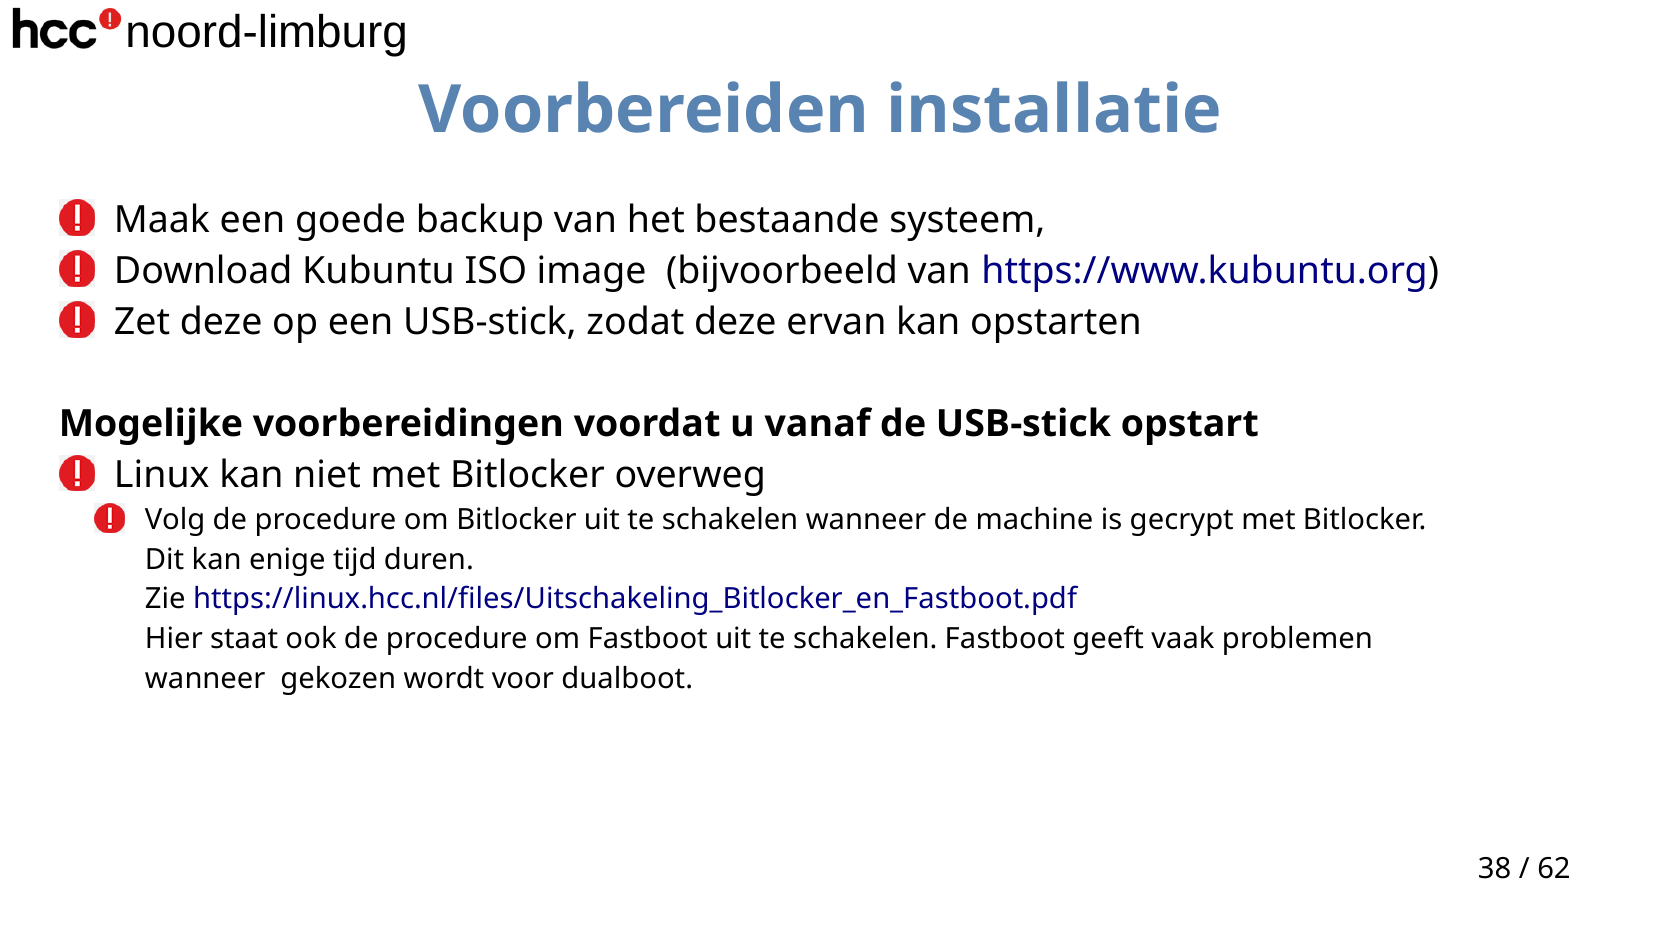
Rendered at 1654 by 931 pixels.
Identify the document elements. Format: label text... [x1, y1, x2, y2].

subtitle Maak een goede backup van het bestaande systeem, Download Kubuntu ISO image (bijvoorbeeld van https://www.kubuntu.org) Zet deze op een USB-stick, zodat deze ervan kan opstarten Mogelijke voorbereidingen voordat u vanaf de USB-stick opstart Linux kan niet met Bitlocker overweg Volg de procedure om Bitlocker uit te schakelen wanneer de machine is gecrypt met Bitlocker. Dit kan enige tijd duren. Zie https://linux.hcc.nl/files/Uitschakeling_Bitlocker_en_Fastboot.pdf Hier staat ook de procedure om Fastboot uit te schakelen. Fastboot geeft vaak problemen wanneer gekozen wordt voor dualboot. [59, 178, 1465, 711]
title Voorbereiden installatie [118, 59, 1524, 154]
picture [11, 6, 122, 50]
